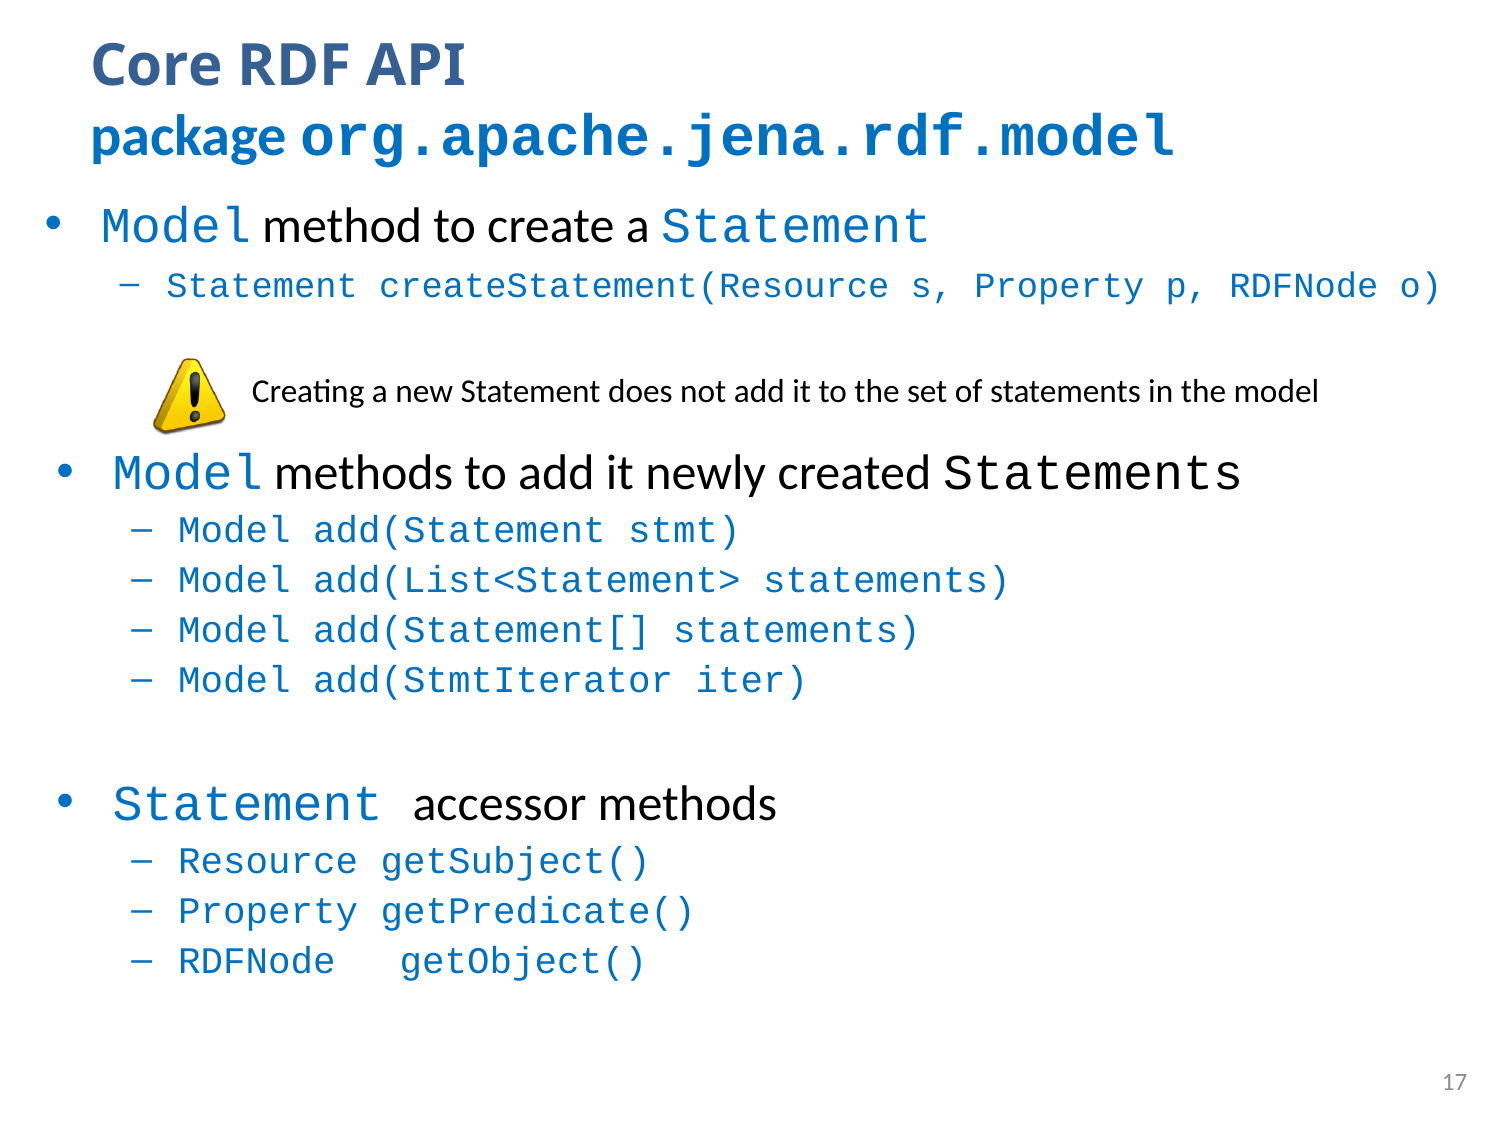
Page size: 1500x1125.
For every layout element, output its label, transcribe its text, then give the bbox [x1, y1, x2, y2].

text_box Statement accessor methods Resource getSubject() Property getPredicate() RDFNode getObject() [41, 763, 1459, 917]
text_box Creating a new Statement does not add it to the set of statements in the model [237, 361, 1336, 417]
picture [147, 355, 231, 432]
list Model method to create a Statement Statement createStatement(Resource s, Property p, RDFNode o) [29, 184, 1500, 338]
text_box Model methods to add it newly created Statements Model add(Statement stmt) Model add(List<Statement> statements) Model add(Statement[] statements) Model add(StmtIterator iter) [41, 432, 1459, 740]
title Core RDF API package org.apache.jena.rdf.model [75, 45, 1425, 149]
slide_number <numéro> [1074, 1058, 1483, 1103]
